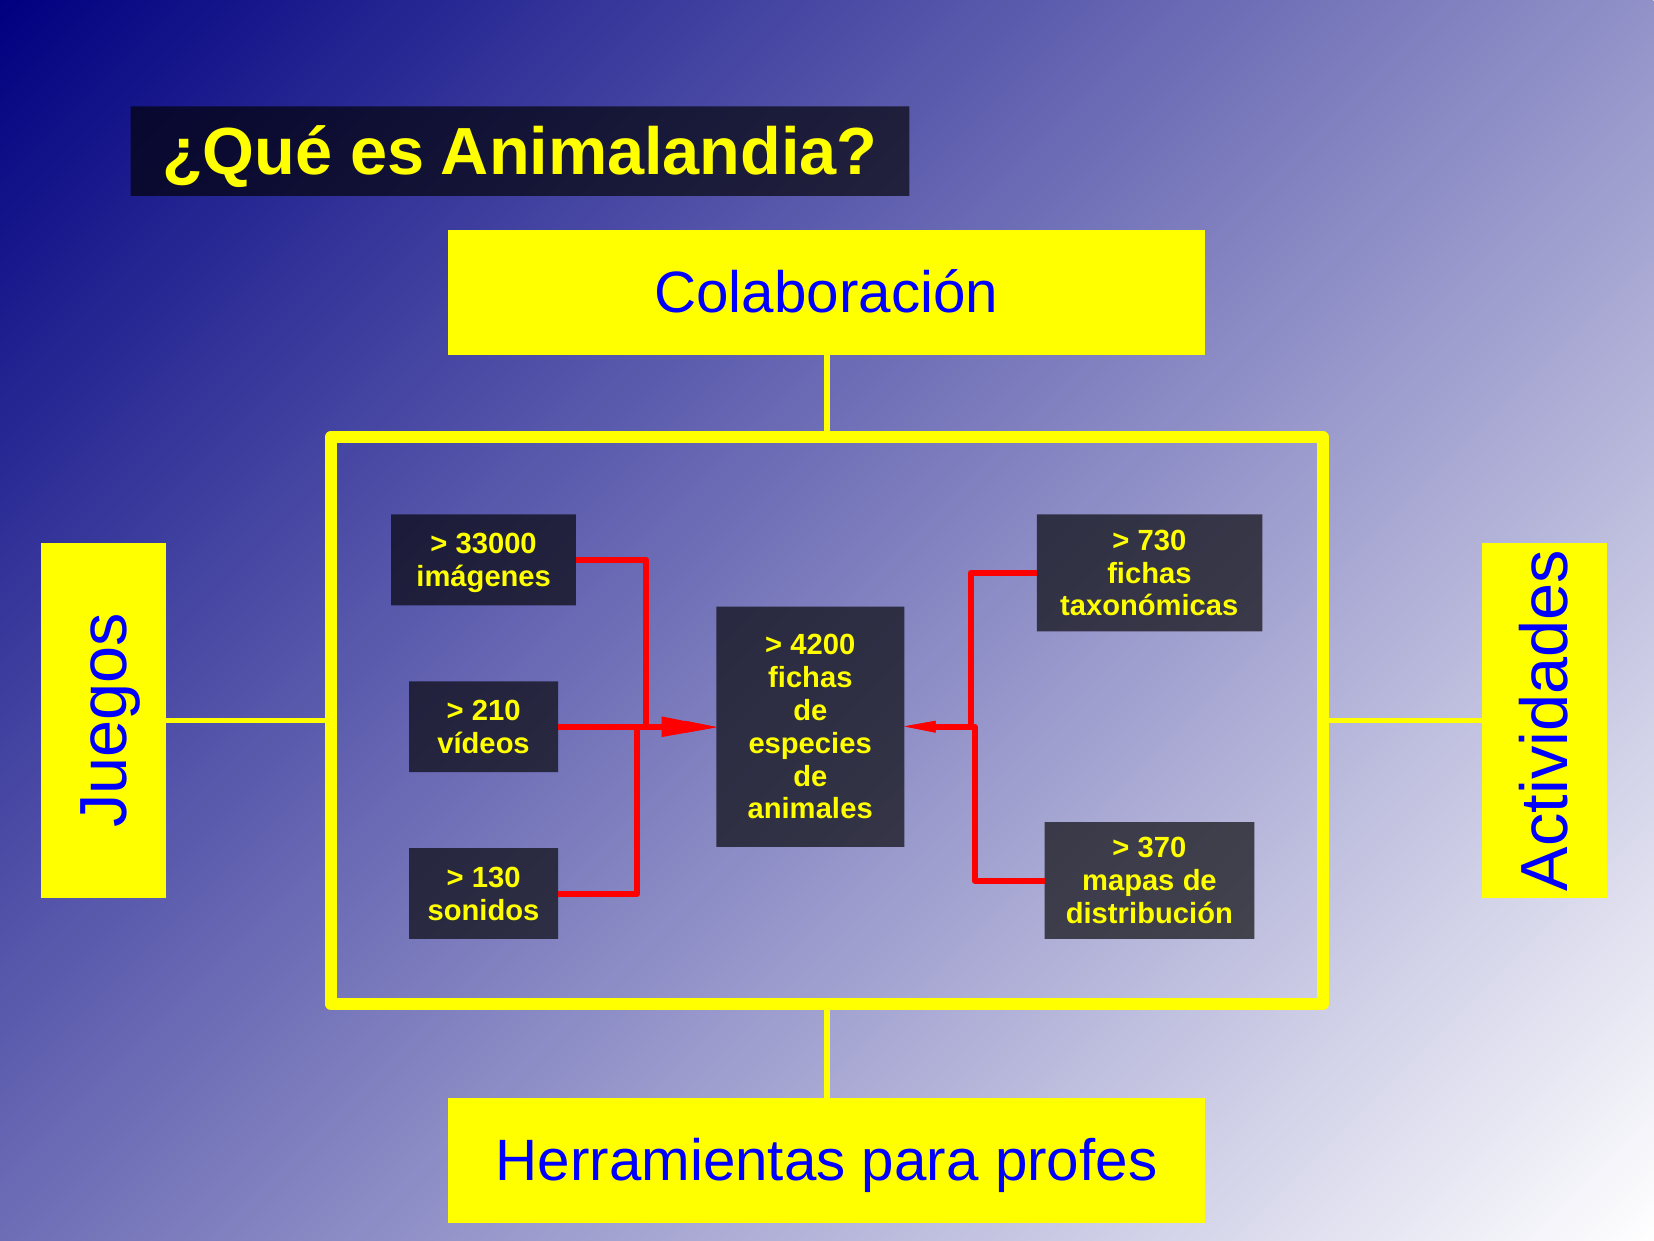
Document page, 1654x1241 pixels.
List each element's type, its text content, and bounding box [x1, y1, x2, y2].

text_box Herramientas para profes [448, 1098, 1205, 1223]
text_box > 730 fichas taxonómicas [1036, 514, 1263, 632]
text_box > 33000 imágenes [391, 514, 576, 606]
text_box > 210 vídeos [409, 681, 559, 773]
text_box Colaboración [448, 230, 1205, 355]
text_box > 4200 fichas de especies de animales [716, 606, 905, 847]
text_box Actividades [1482, 543, 1607, 898]
text_box > 370 mapas de distribución [1044, 822, 1255, 939]
text_box Juegos [41, 543, 166, 898]
text_box ¿Qué es Animalandia? [130, 106, 910, 196]
text_box > 130 sonidos [409, 848, 559, 939]
